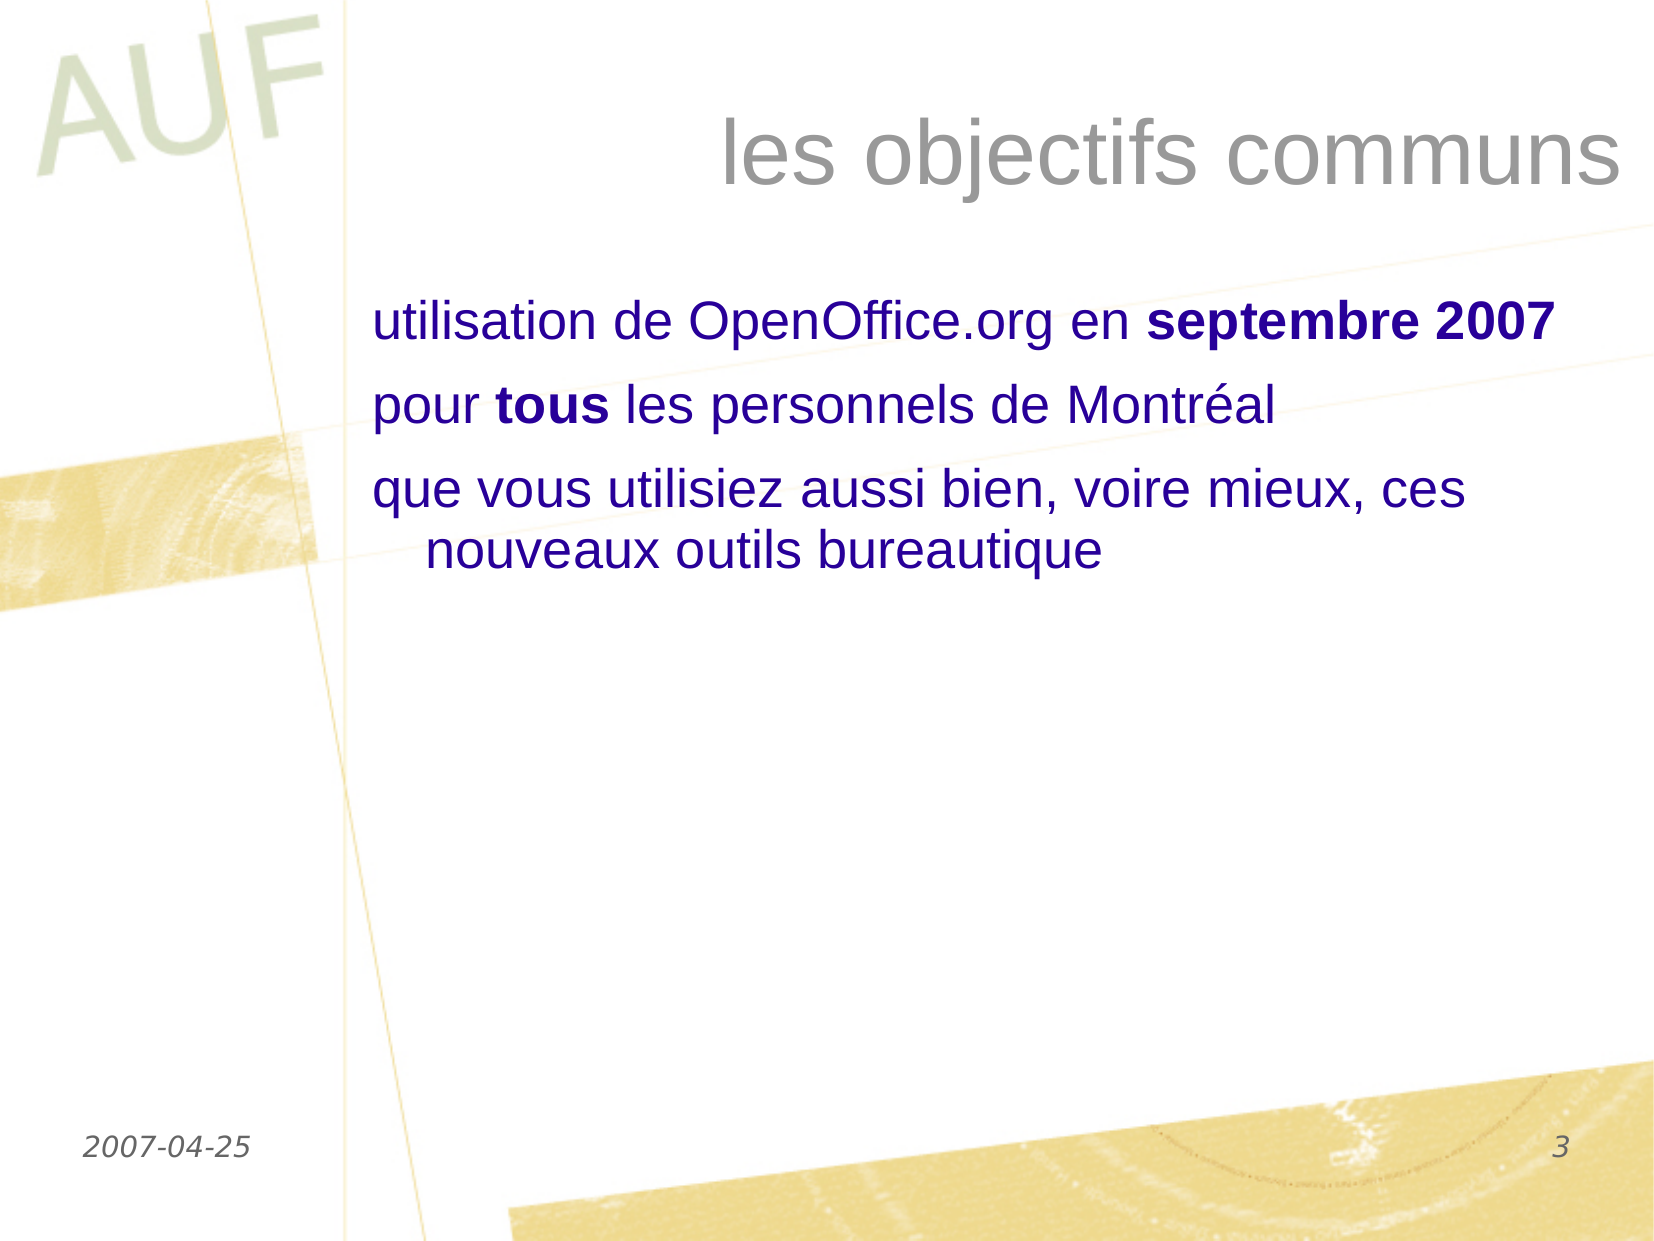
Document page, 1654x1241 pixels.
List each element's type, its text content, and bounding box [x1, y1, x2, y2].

list utilisation de OpenOffice.org en septembre 2007 pour tous les personnels de Montréal que vous utilisiez aussi bien, voire mieux, ces nouveaux outils bureautique [354, 290, 1625, 1094]
picture [0, 0, 1654, 1241]
title les objectifs communs [354, 56, 1625, 250]
